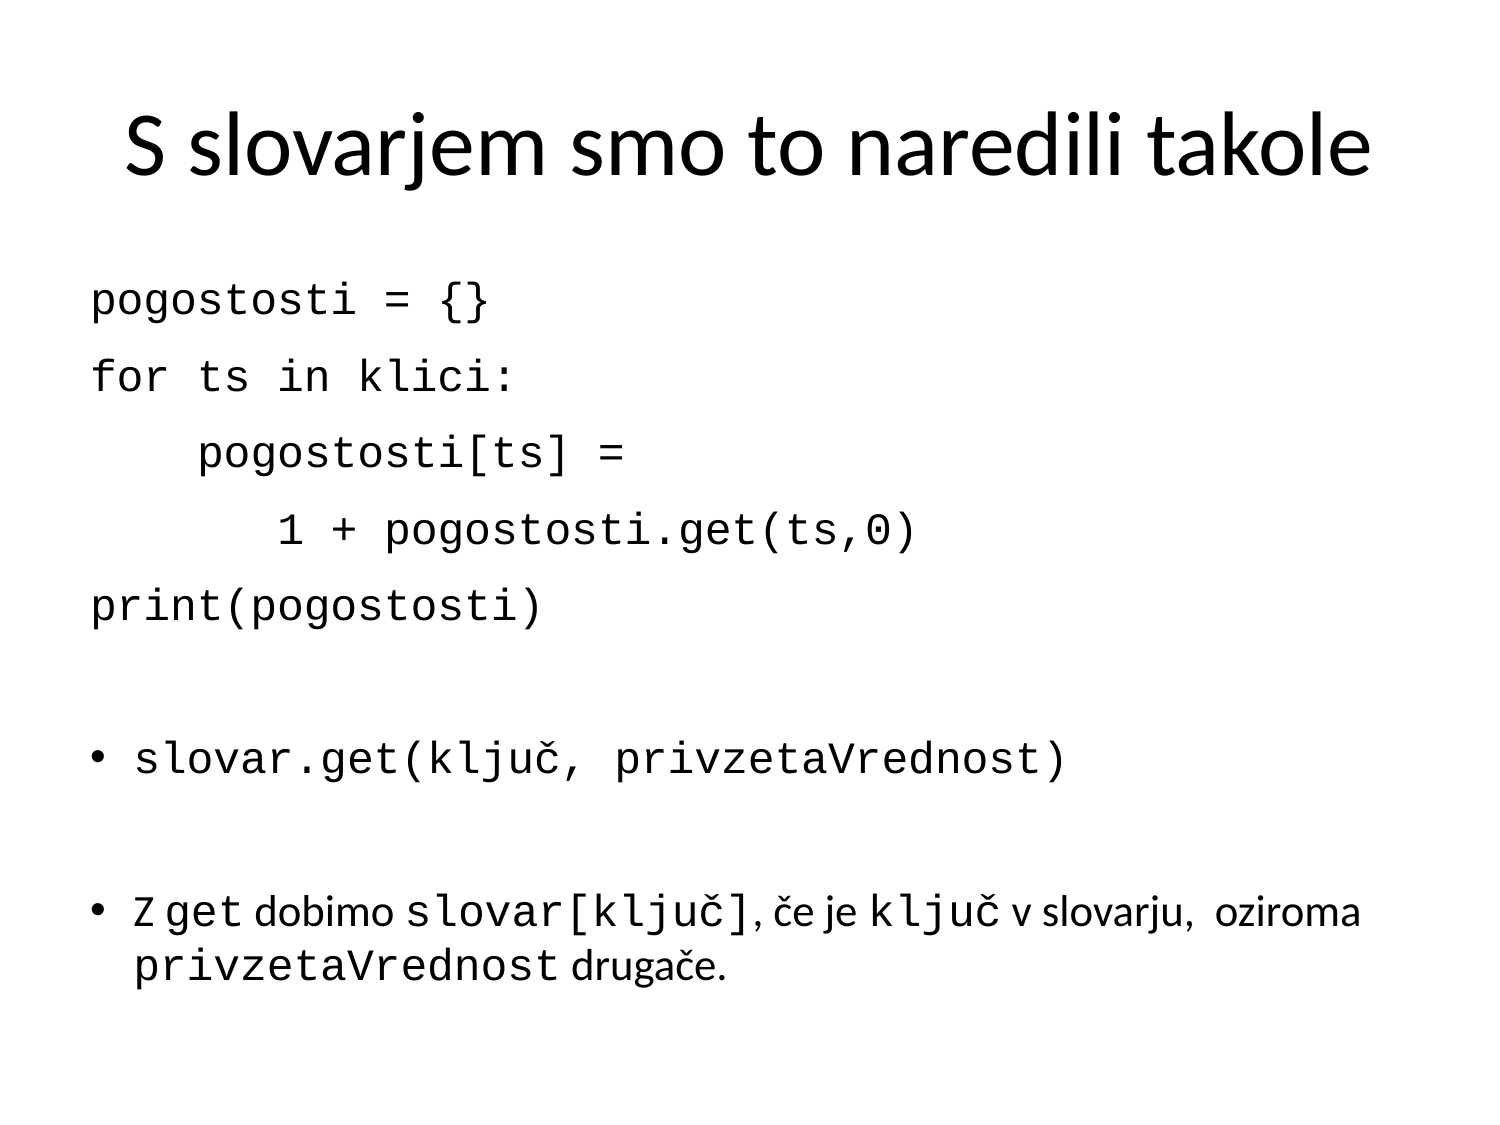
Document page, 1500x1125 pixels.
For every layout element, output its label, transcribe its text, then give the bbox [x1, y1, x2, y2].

title S slovarjem smo to naredili takole [75, 45, 1425, 233]
list pogostosti = {} for ts in klici: pogostosti[ts] = 1 + pogostosti.get(ts,0) print(pogostosti) slovar.get(ključ, privzetaVrednost) Z get dobimo slovar[ključ], če je ključ v slovarju, oziroma privzetaVrednost drugače. [75, 262, 1425, 1005]
